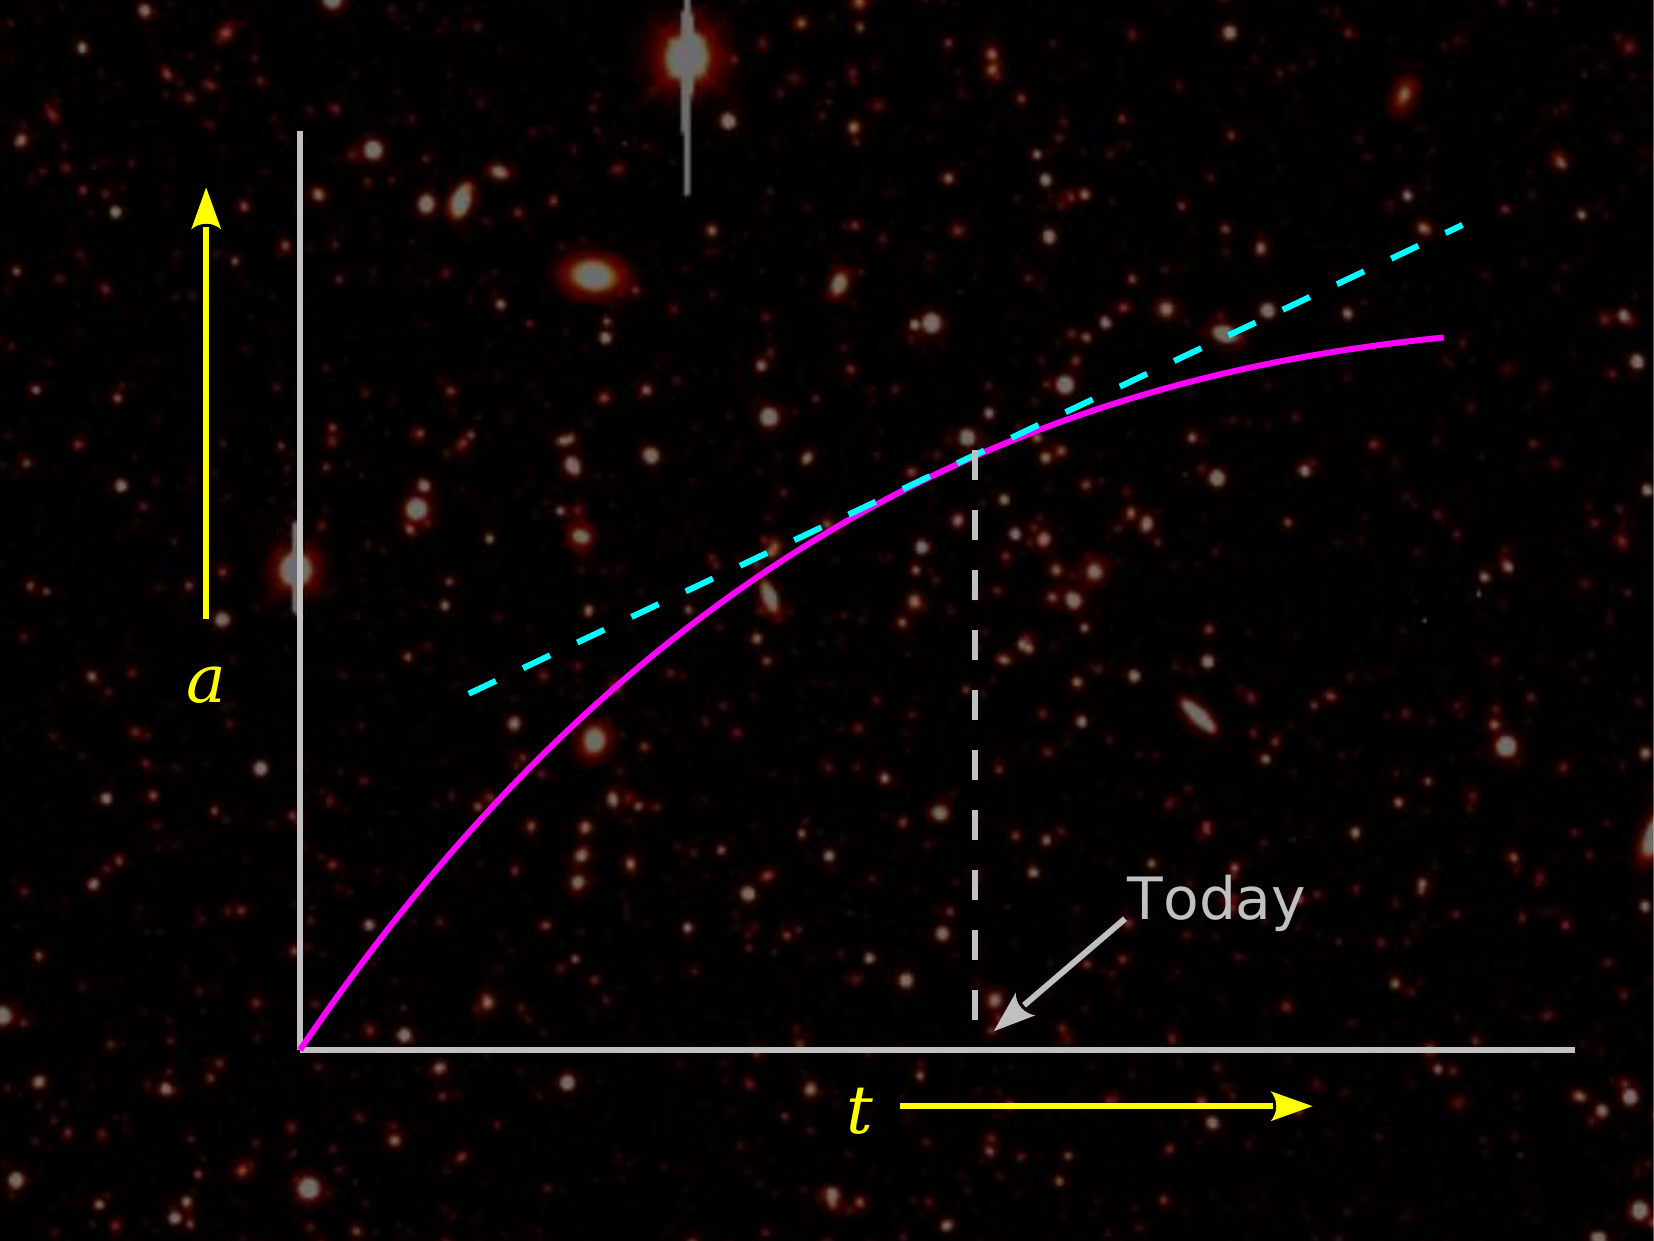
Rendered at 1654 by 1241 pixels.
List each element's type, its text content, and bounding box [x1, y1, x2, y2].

picture [0, 0, 1654, 1241]
text_box t [843, 1068, 874, 1153]
text_box Today [1125, 862, 1292, 937]
text_box a [183, 637, 226, 722]
